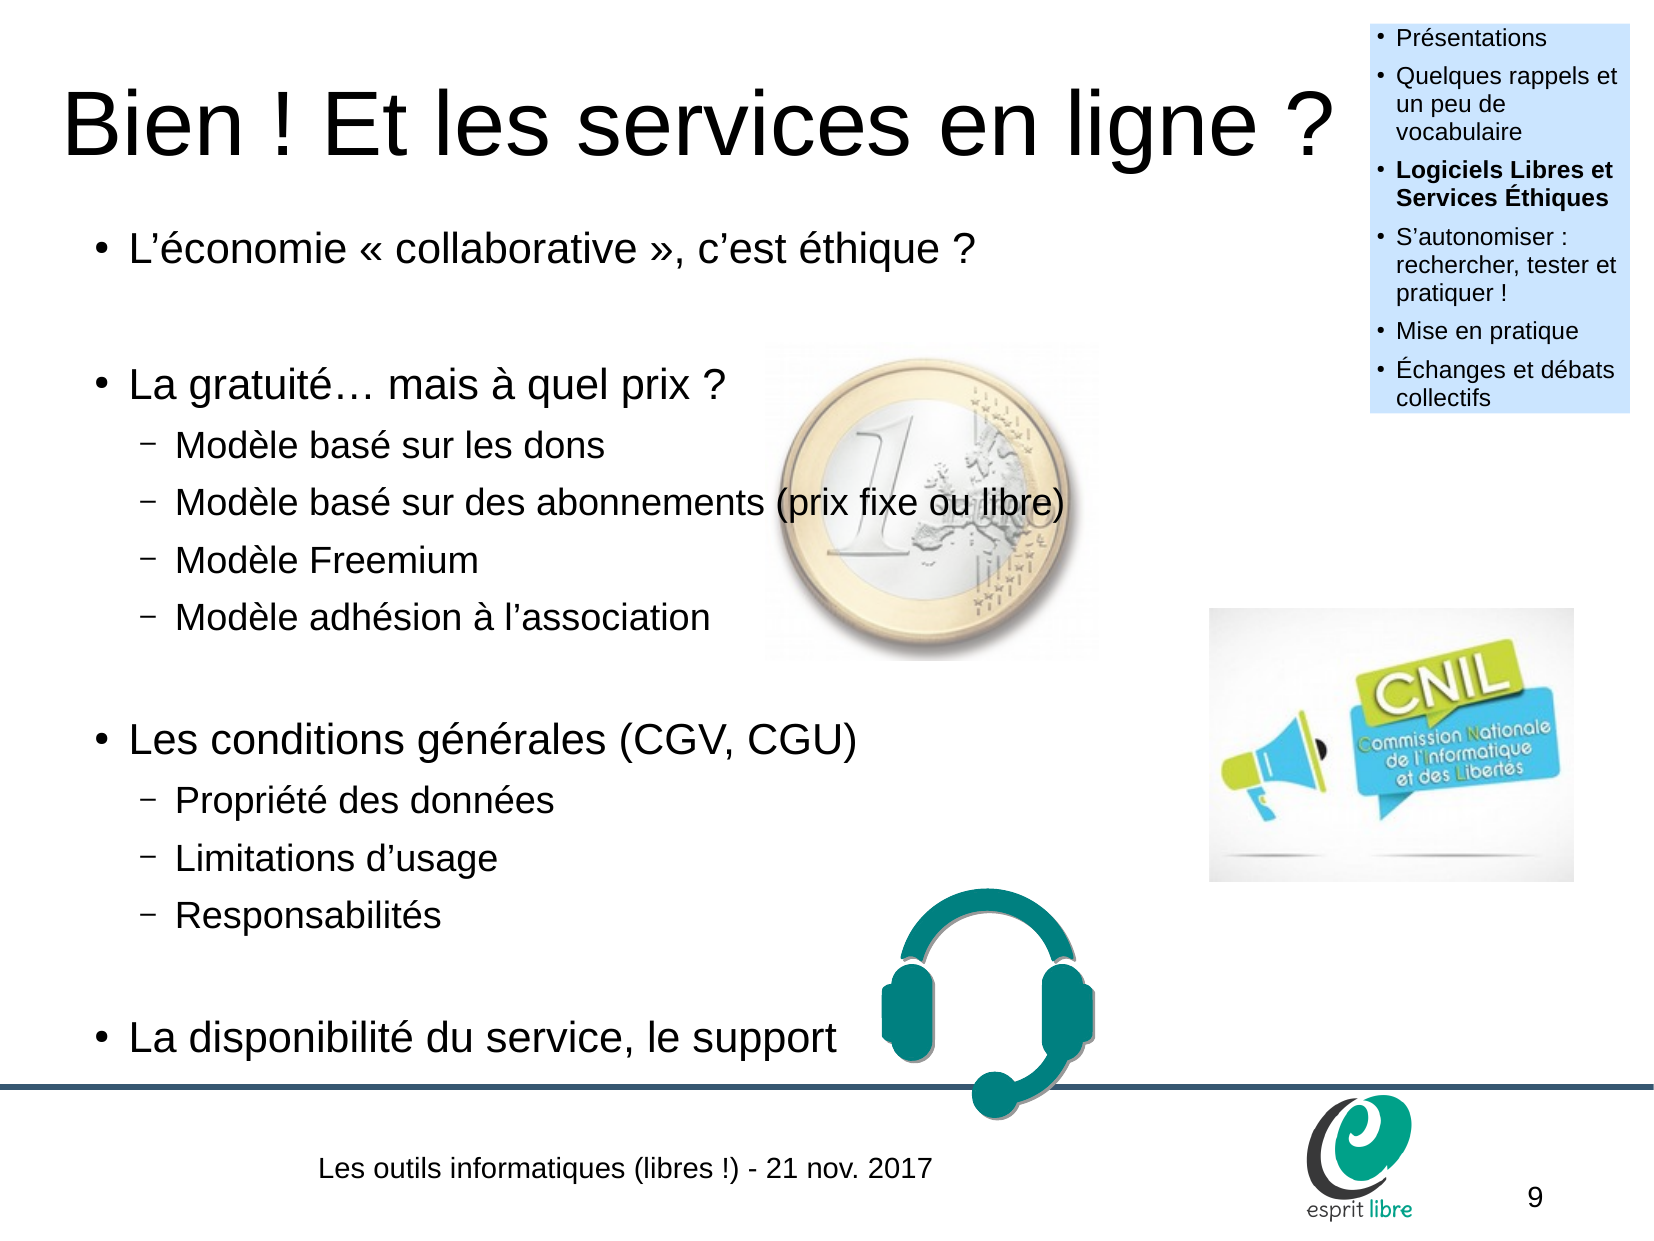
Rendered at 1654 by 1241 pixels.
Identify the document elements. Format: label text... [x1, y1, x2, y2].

list Présentations Quelques rappels et un peu de vocabulaire Logiciels Libres et Services Éthiques S’autonomiser : rechercher, tester et pratiquer ! Mise en pratique Échanges et débats collectifs [1370, 23, 1630, 414]
picture [866, 886, 1103, 1123]
title Bien ! Et les services en ligne ? [5, 19, 1394, 227]
list L’économie « collaborative », c’est éthique ? La gratuité… mais à quel prix ? Modèle basé sur les dons Modèle basé sur des abonnements (prix fixe ou libre) Modèle Freemium Modèle adhésion à l’association Les conditions générales (CGV, CGU) Propriété des données Limitations d’usage Responsabilités La disponibilité du service, le support [82, 224, 1571, 1063]
picture [1293, 1092, 1424, 1223]
